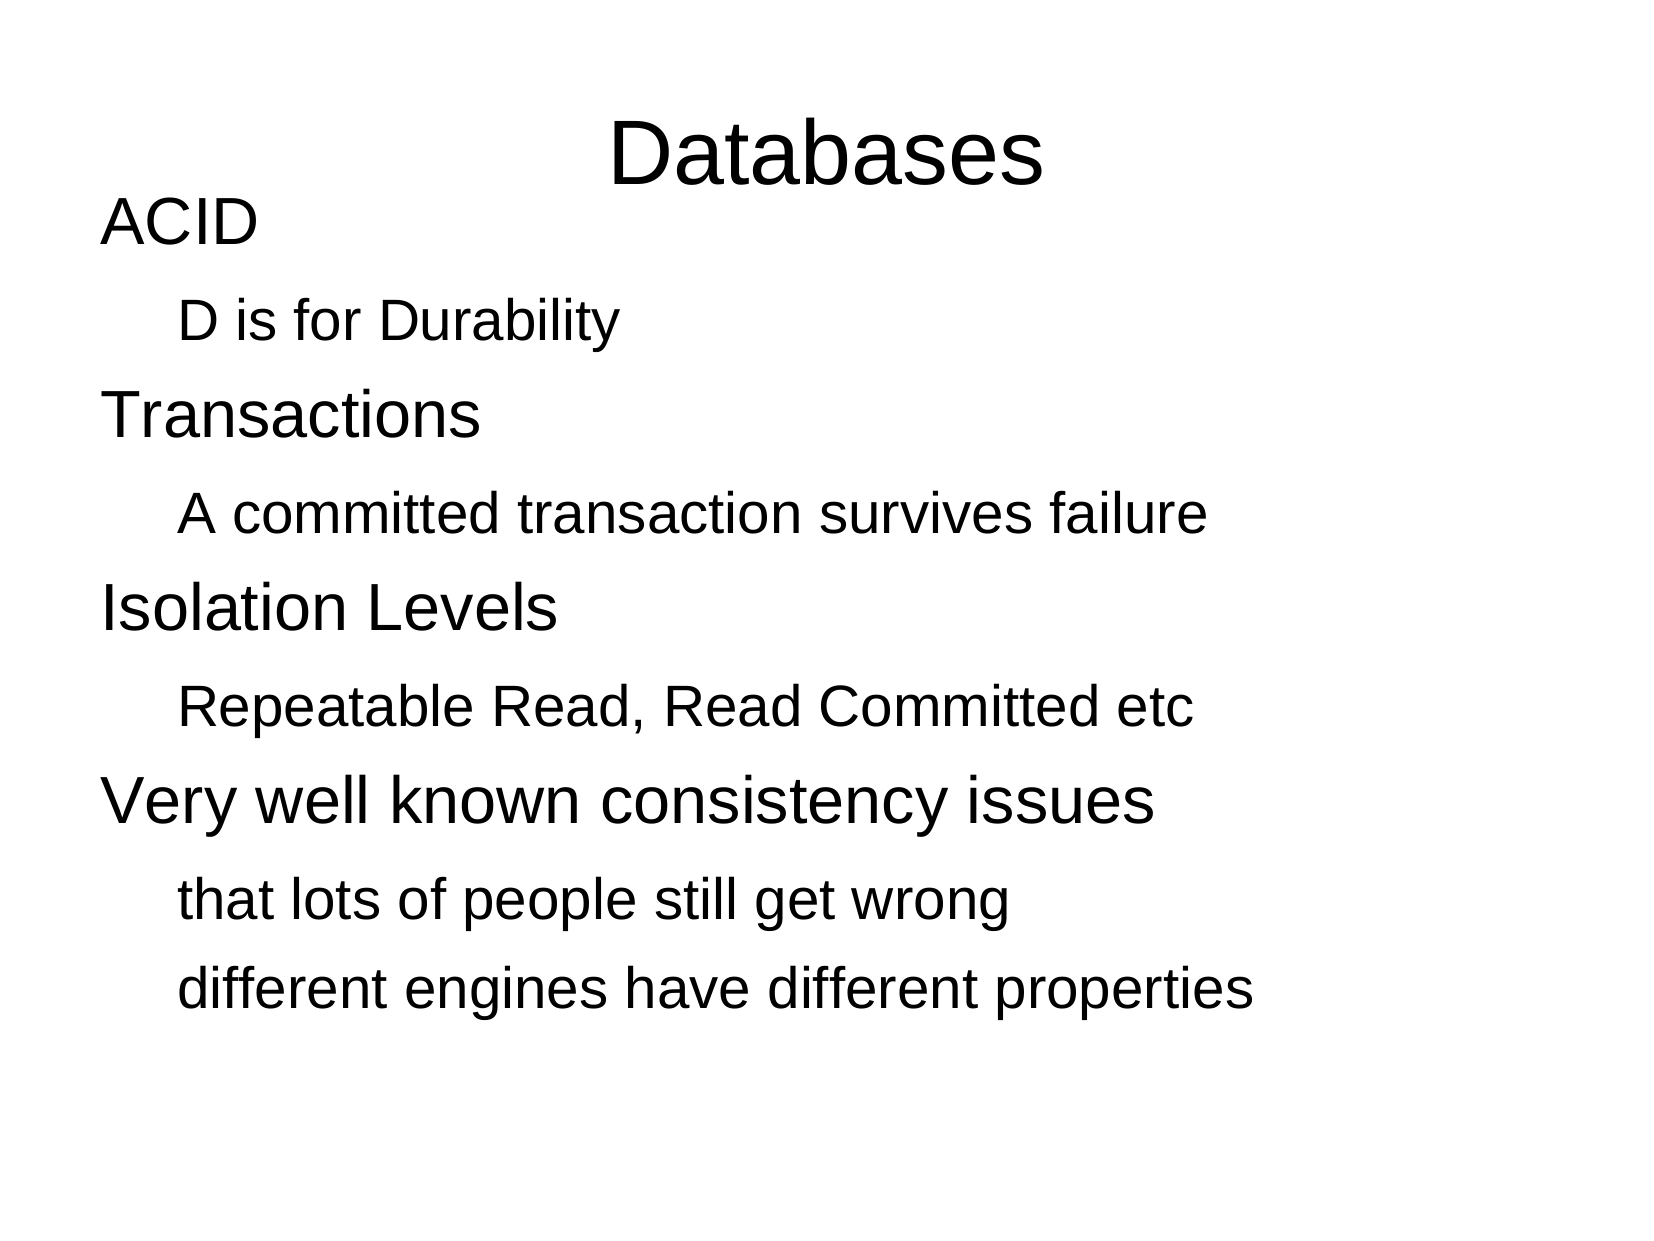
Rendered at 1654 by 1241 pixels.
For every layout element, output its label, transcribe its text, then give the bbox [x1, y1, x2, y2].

title Databases [82, 56, 1571, 183]
list ACID D is for Durability Transactions A committed transaction survives failure Isolation Levels Repeatable Read, Read Committed etc Very well known consistency issues that lots of people still get wrong different engines have different properties [82, 183, 1571, 1227]
